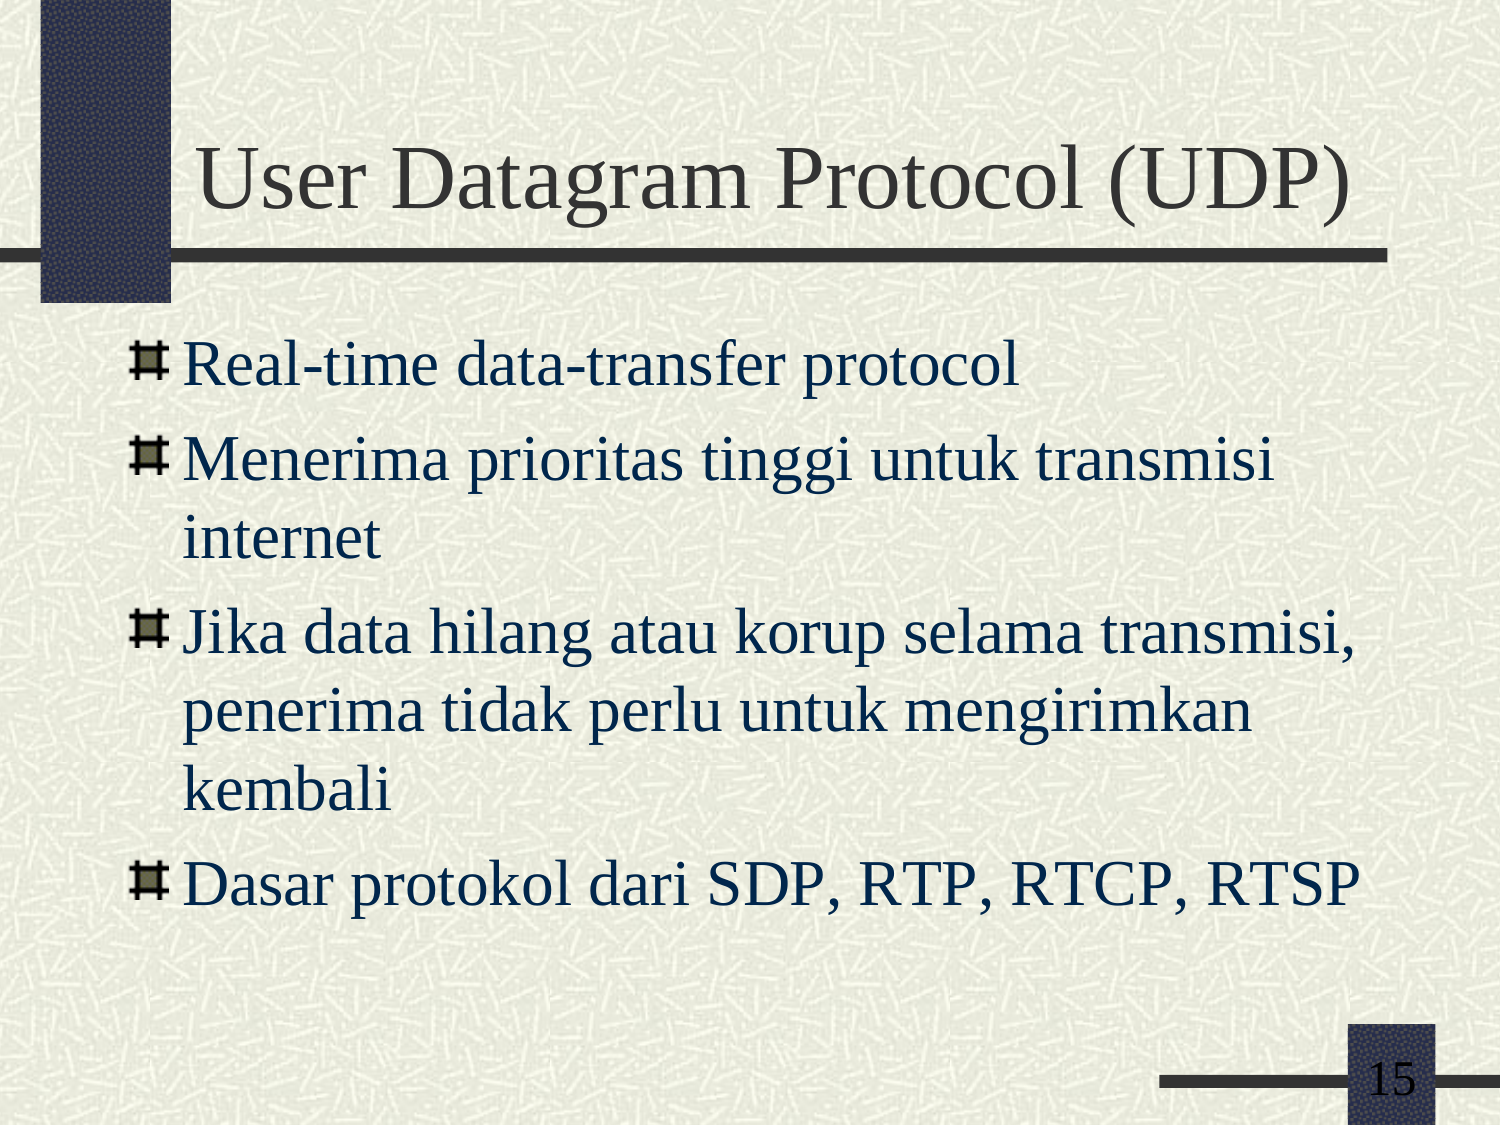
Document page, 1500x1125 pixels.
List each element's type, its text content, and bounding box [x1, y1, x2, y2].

picture [0, 0, 1500, 1125]
list Real-time data-transfer protocol Menerima prioritas tinggi untuk transmisi internet Jika data hilang atau korup selama transmisi, penerima tidak perlu untuk mengirimkan kembali Dasar protokol dari SDP, RTP, RTCP, RTSP [112, 312, 1388, 1000]
title User Datagram Protocol (UDP) [179, 46, 1455, 235]
